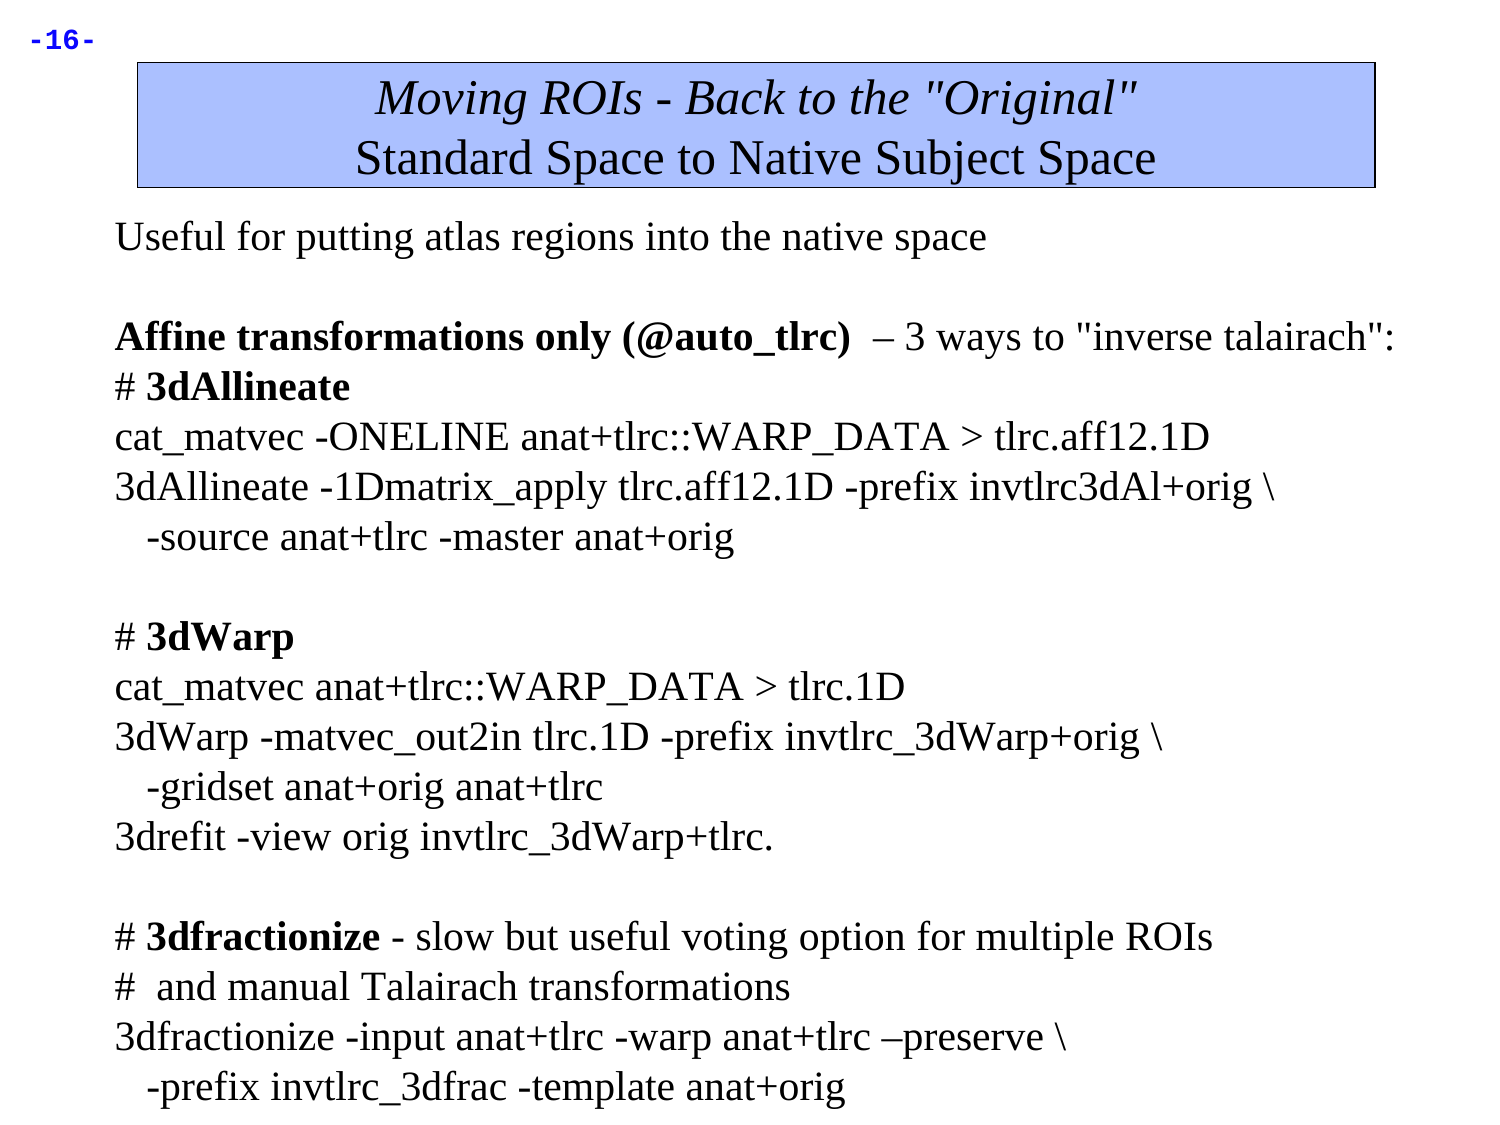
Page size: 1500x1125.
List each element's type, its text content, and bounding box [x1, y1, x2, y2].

text_box Useful for putting atlas regions into the native space Affine transformations only (@auto_tlrc) – 3 ways to "inverse talairach": # 3dAllineate cat_matvec -ONELINE anat+tlrc::WARP_DATA > tlrc.aff12.1D 3dAllineate -1Dmatrix_apply tlrc.aff12.1D -prefix invtlrc3dAl+orig \ -source anat+tlrc -master anat+orig # 3dWarp cat_matvec anat+tlrc::WARP_DATA > tlrc.1D 3dWarp -matvec_out2in tlrc.1D -prefix invtlrc_3dWarp+orig \ -gridset anat+orig anat+tlrc 3drefit -view orig invtlrc_3dWarp+tlrc. # 3dfractionize - slow but useful voting option for multiple ROIs # and manual Talairach transformations 3dfractionize -input anat+tlrc -warp anat+tlrc –preserve \ -prefix invtlrc_3dfrac -template anat+orig [99, 200, 1438, 1125]
title Moving ROIs - Back to the "Original" Standard Space to Native Subject Space [137, 62, 1375, 188]
